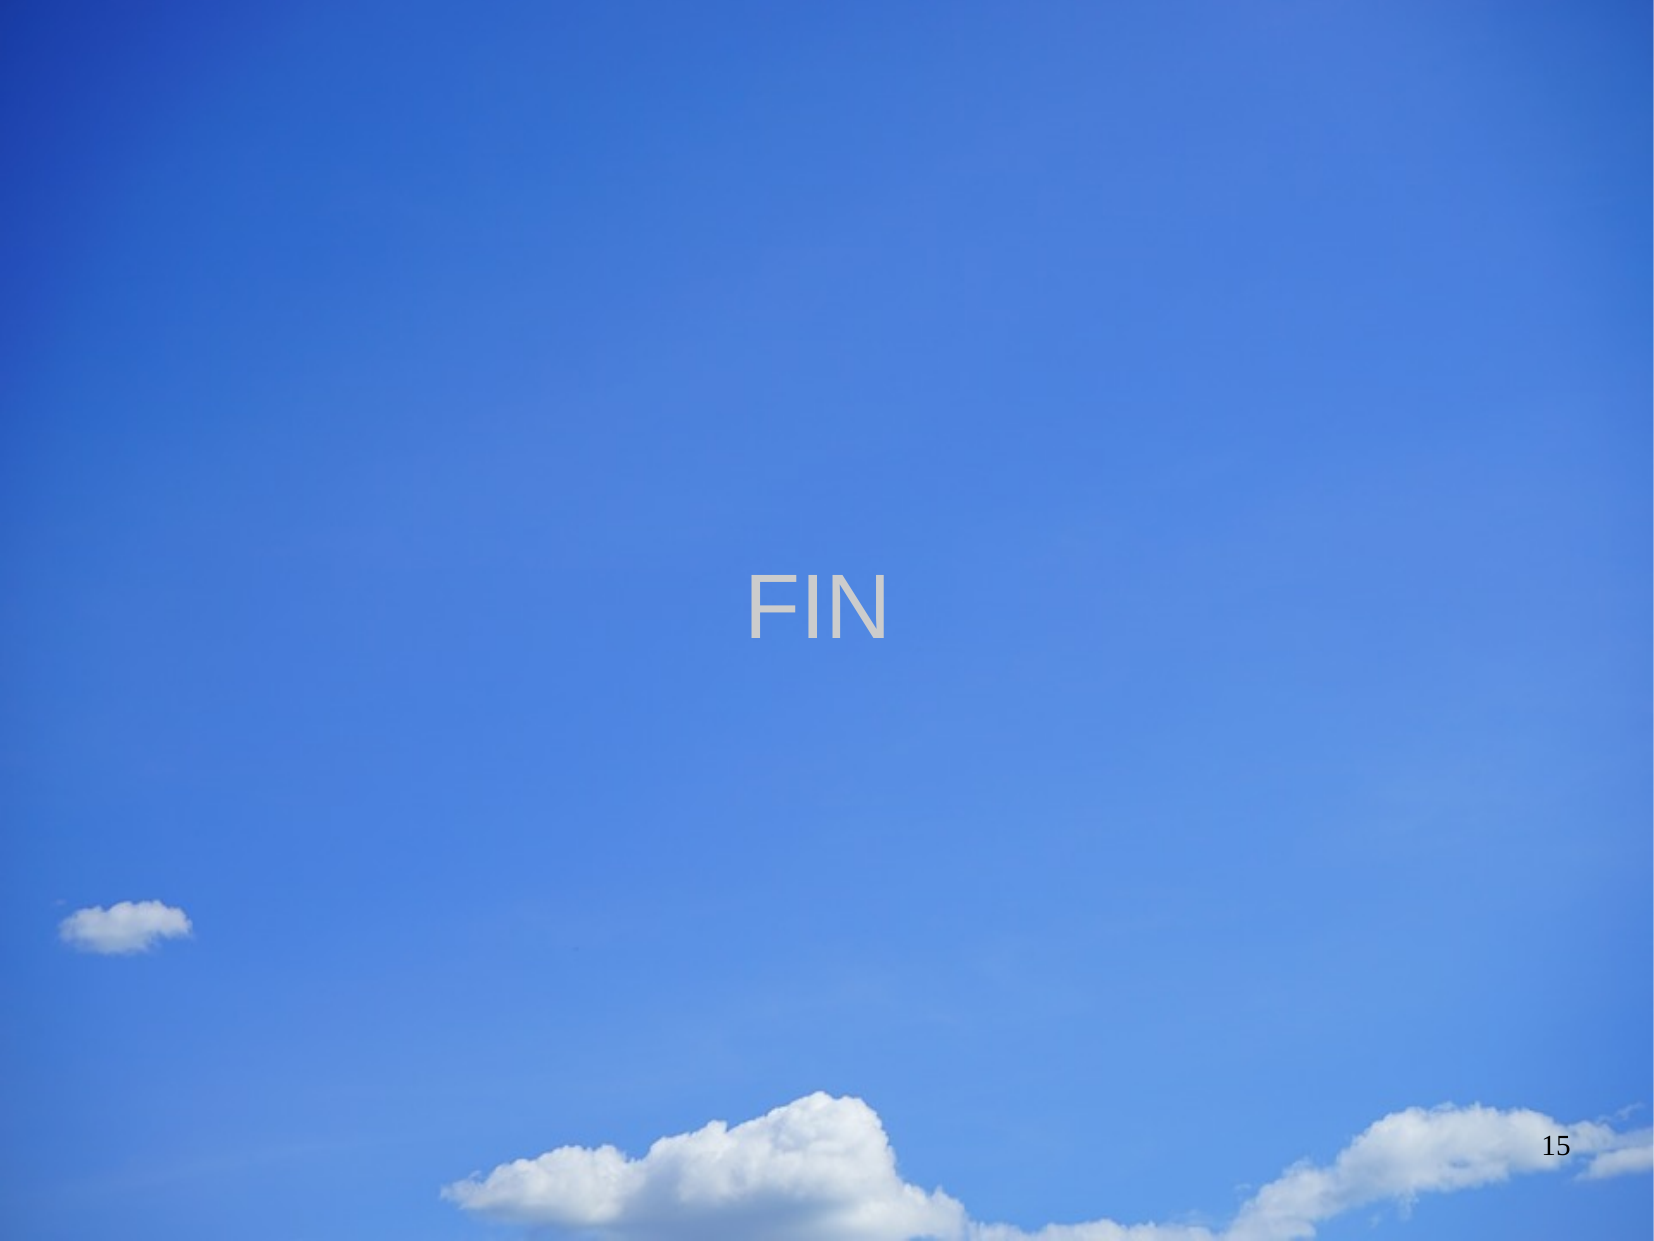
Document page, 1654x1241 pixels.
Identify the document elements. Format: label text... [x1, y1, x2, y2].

title FIN [744, 555, 1654, 660]
picture [0, 0, 1654, 1241]
